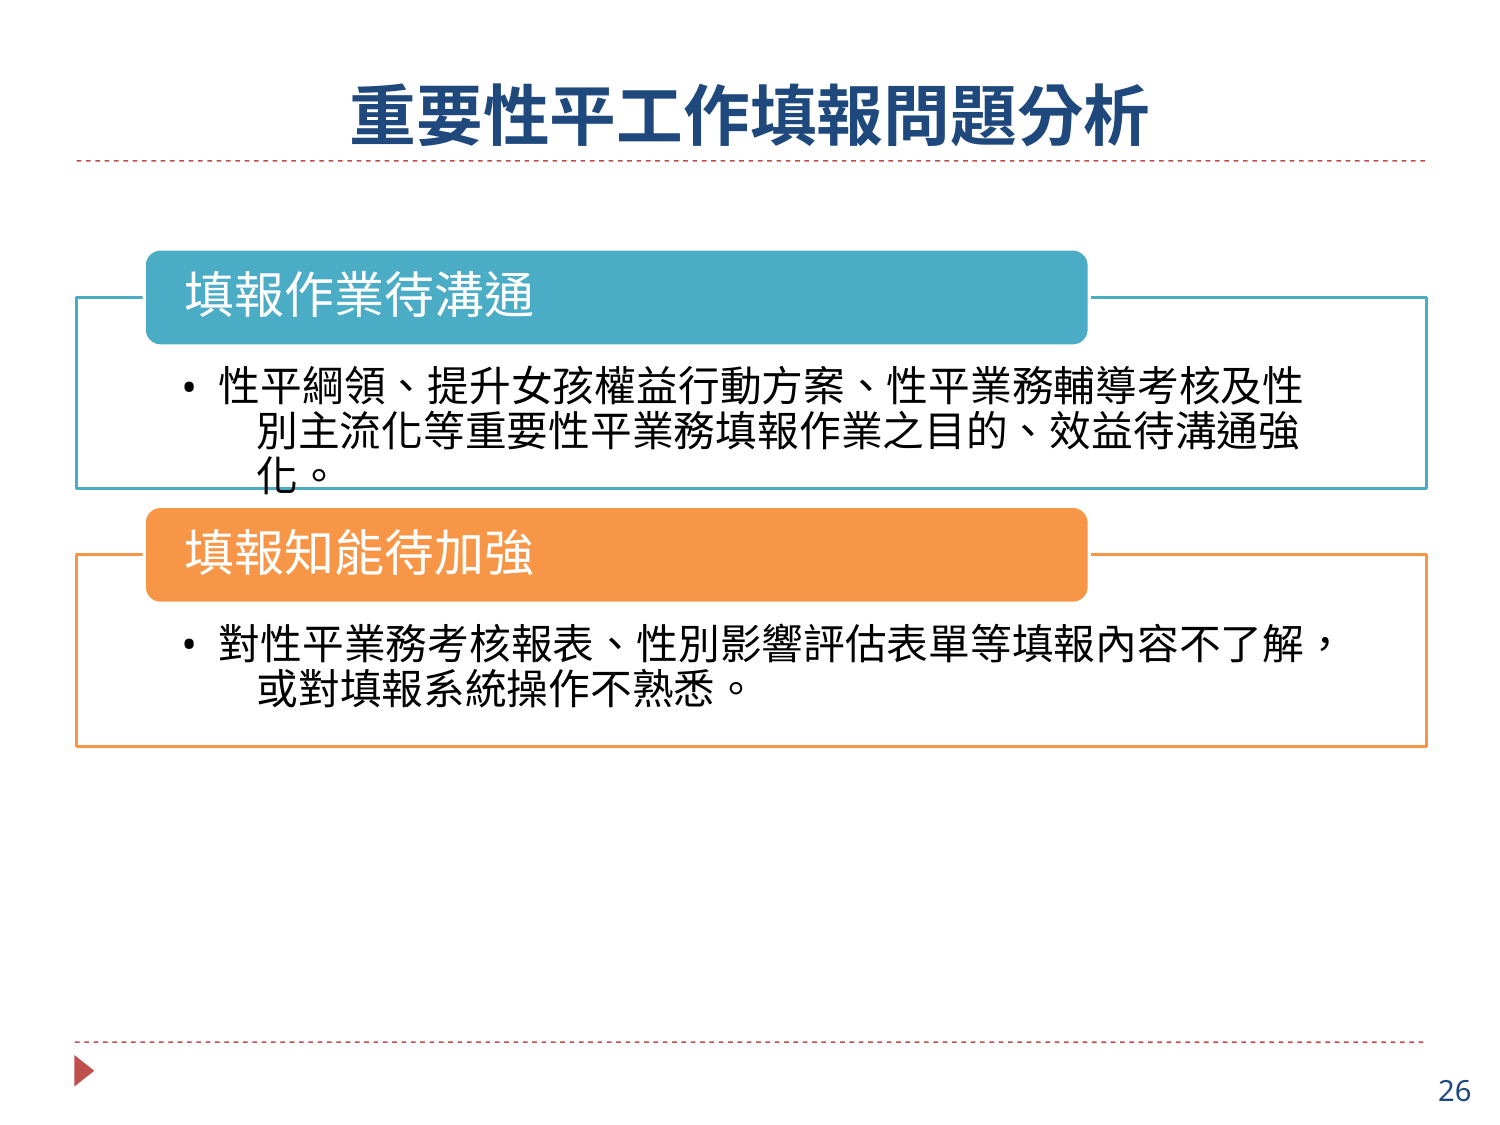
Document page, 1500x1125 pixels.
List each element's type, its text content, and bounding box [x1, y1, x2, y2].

title 重要性平工作填報問題分析 [75, 24, 1426, 161]
text_box 26 [1423, 1065, 1500, 1125]
text_box 性平綱領、提升女孩權益行動方案、性平業務輔導考核及性別主流化等重要性平業務填報作業之目的、效益待溝通強化。 [76, 297, 1427, 489]
text_box 對性平業務考核報表、性別影響評估表單等填報內容不了解，或對填報系統操作不熟悉。 [76, 554, 1427, 747]
text_box 填報知能待加強 [144, 506, 1090, 604]
text_box 填報作業待溝通 [144, 249, 1090, 346]
